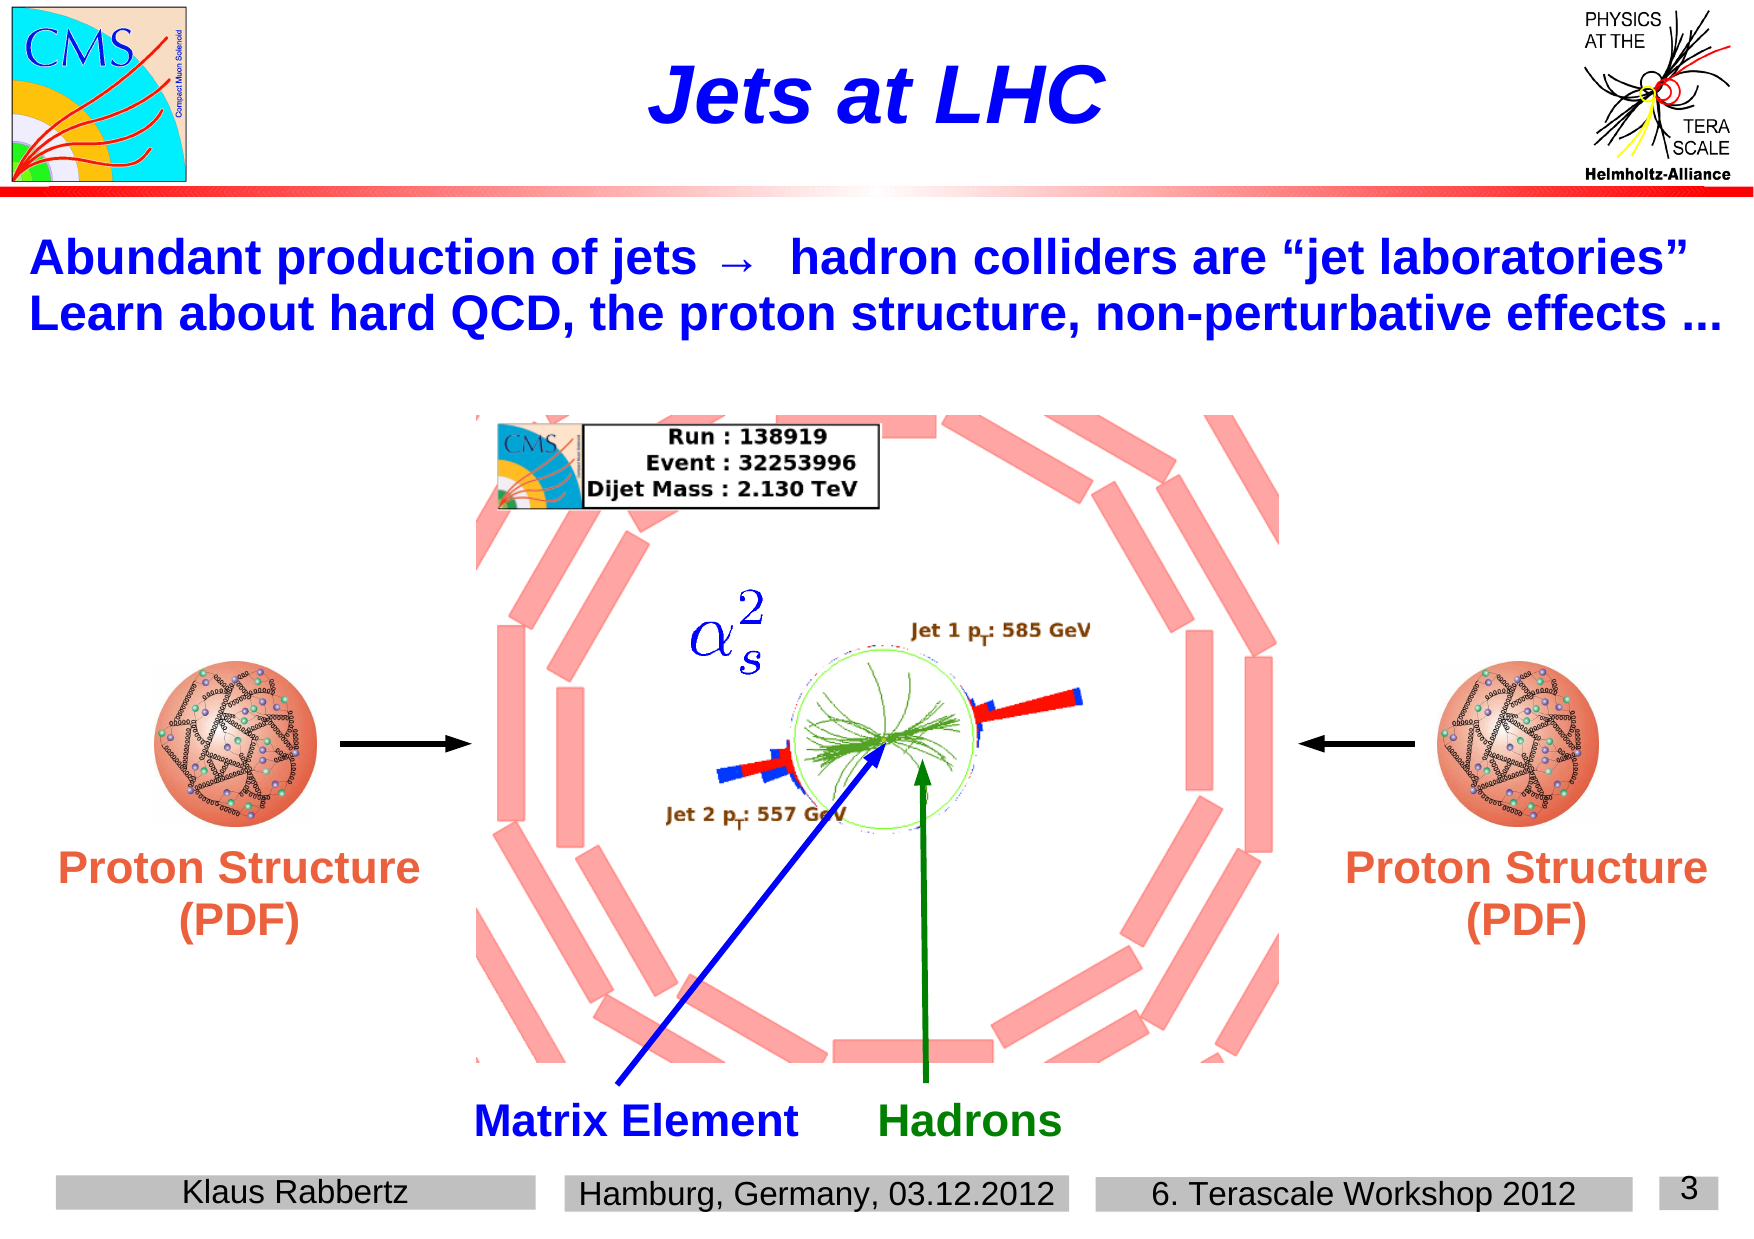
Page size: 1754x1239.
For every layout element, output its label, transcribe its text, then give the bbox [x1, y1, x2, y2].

picture [11, 6, 187, 182]
text_box Proton Structure (PDF) [45, 836, 434, 951]
text_box Proton Structure (PDF) [1333, 836, 1721, 951]
picture [154, 661, 317, 827]
title Jets at LHC [197, 12, 1556, 178]
picture [1570, 3, 1744, 191]
text_box Matrix Element [461, 1089, 812, 1153]
text_box Hadrons [865, 1089, 1075, 1153]
picture [1437, 661, 1599, 827]
picture [476, 415, 1279, 1063]
text_box Abundant production of jets → hadron colliders are “jet laboratories” Learn about hard QCD, the proton structure, non-perturbative effects ... [16, 223, 1737, 347]
